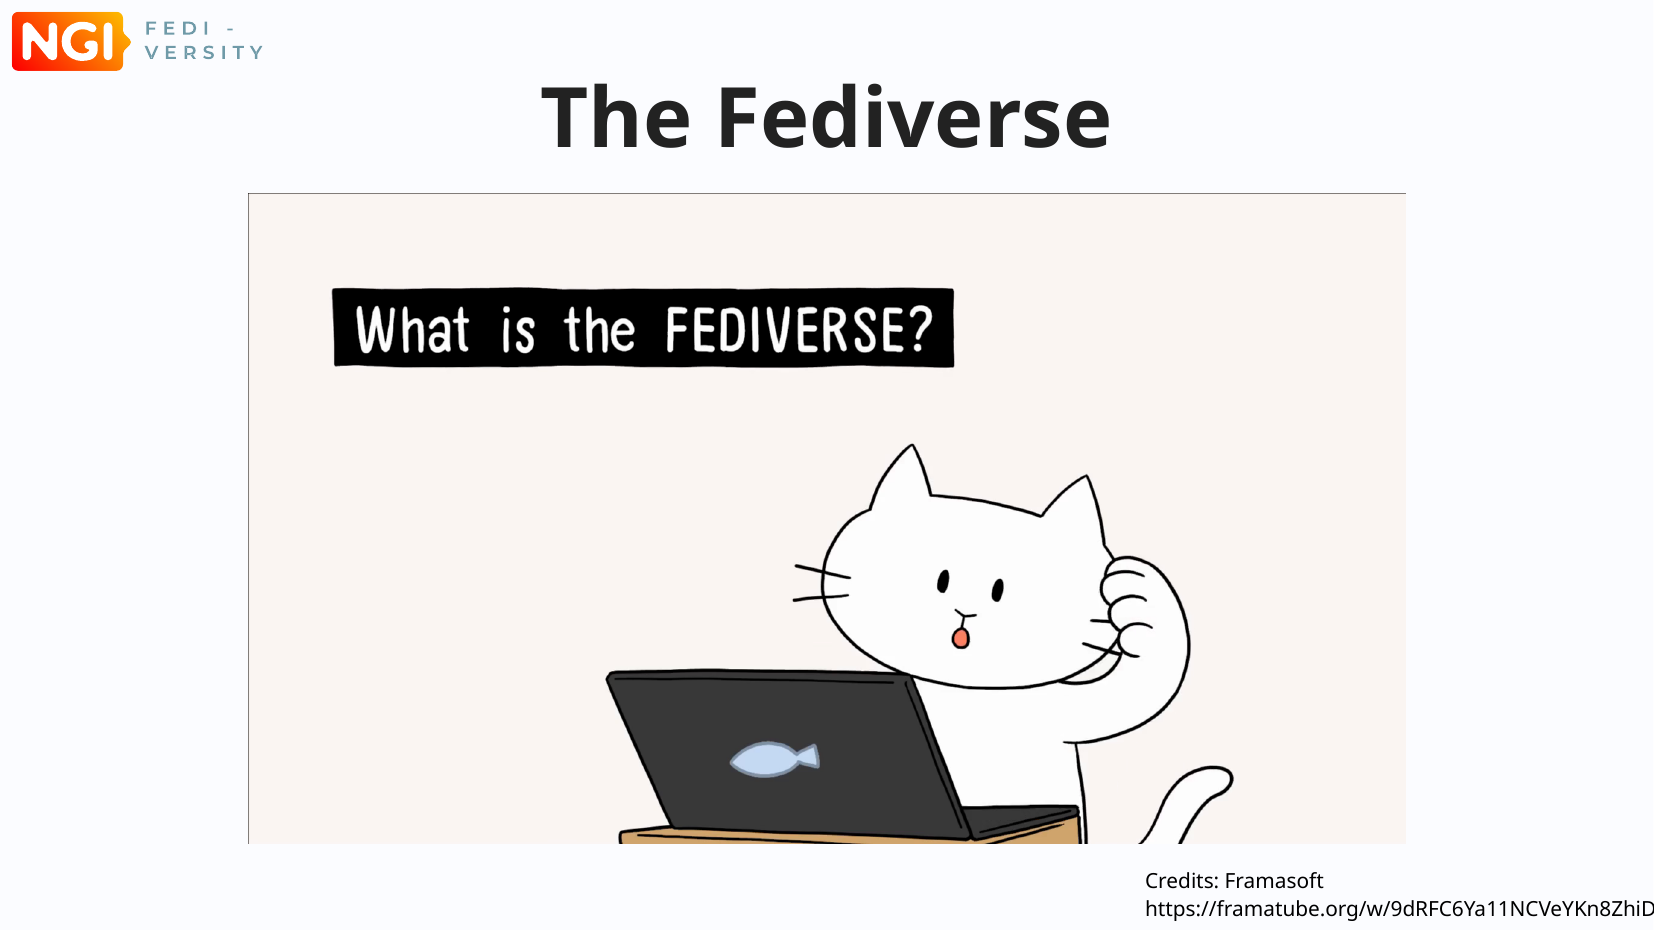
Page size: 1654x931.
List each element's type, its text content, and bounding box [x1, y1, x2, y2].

text_box [247, 192, 1407, 845]
text_box Credits: Framasoft https://framatube.org/w/9dRFC6Ya11NCVeYKn8ZhiD [1130, 858, 1654, 931]
title The Fediverse [82, 37, 1571, 193]
